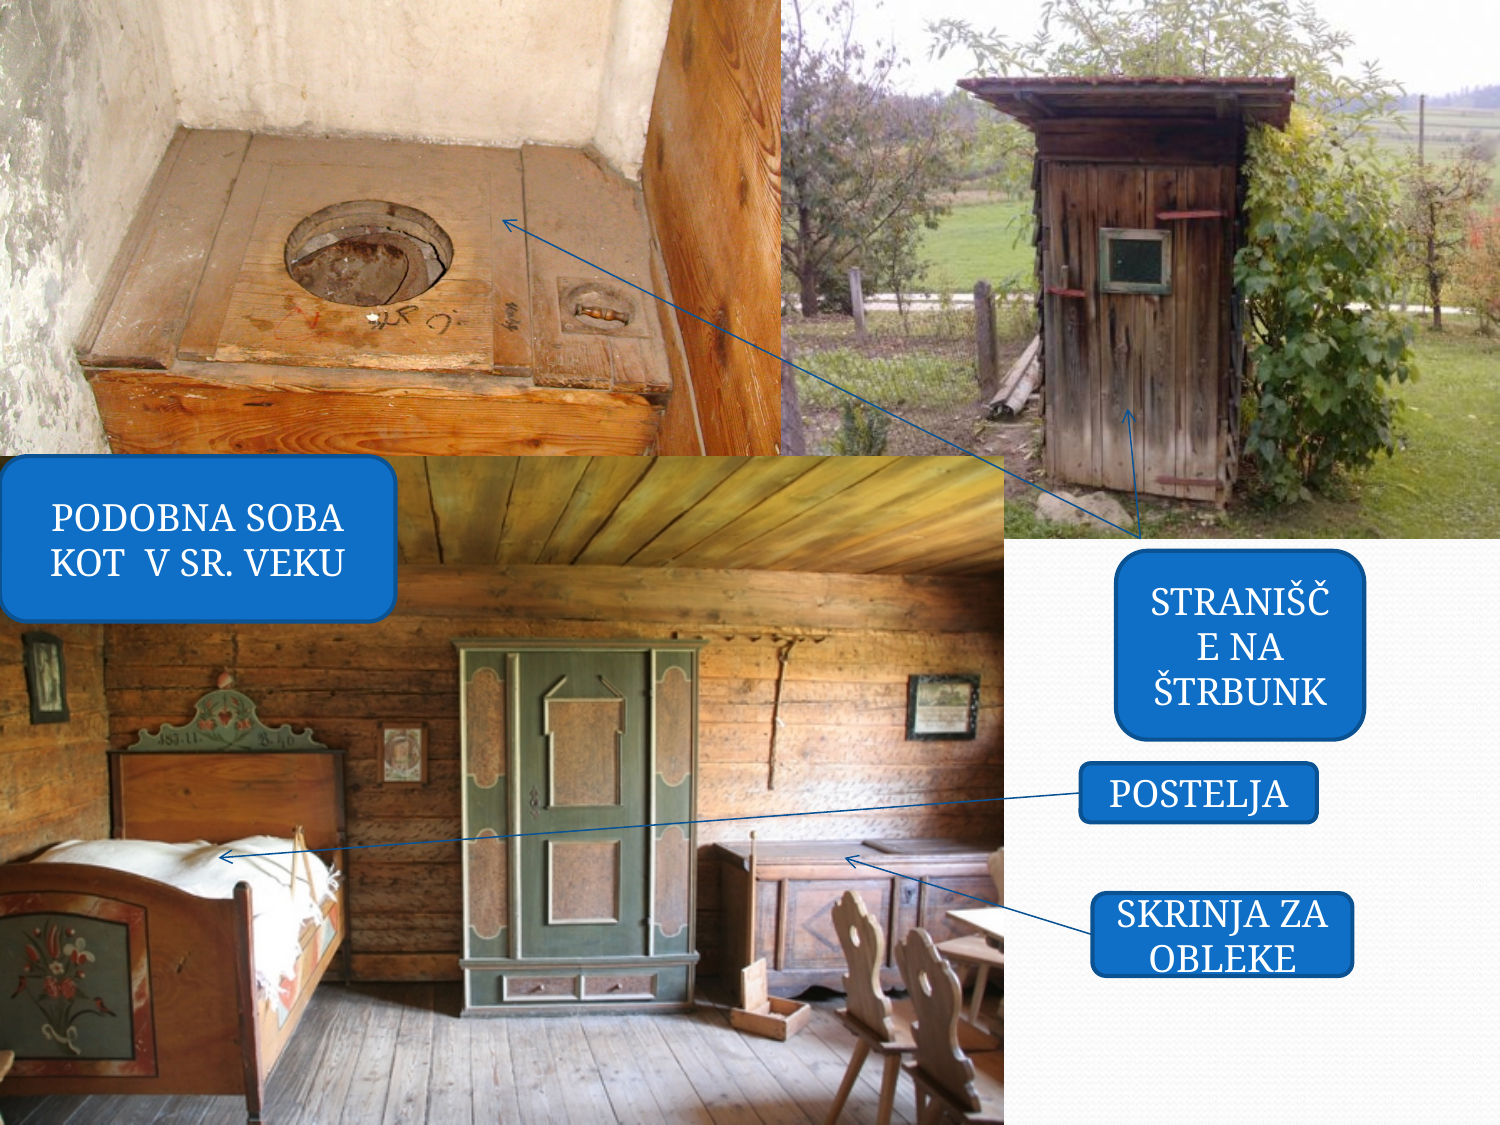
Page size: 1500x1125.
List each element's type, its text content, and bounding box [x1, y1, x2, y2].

text_box PODOBNA SOBA KOT V SR. VEKU [0, 456, 396, 622]
text_box POSTELJA [1080, 763, 1317, 823]
picture [0, 0, 1500, 1125]
text_box STRANIŠČE NA ŠTRBUNK [1116, 550, 1365, 740]
text_box SKRINJA ZA OBLEKE [1092, 893, 1353, 976]
